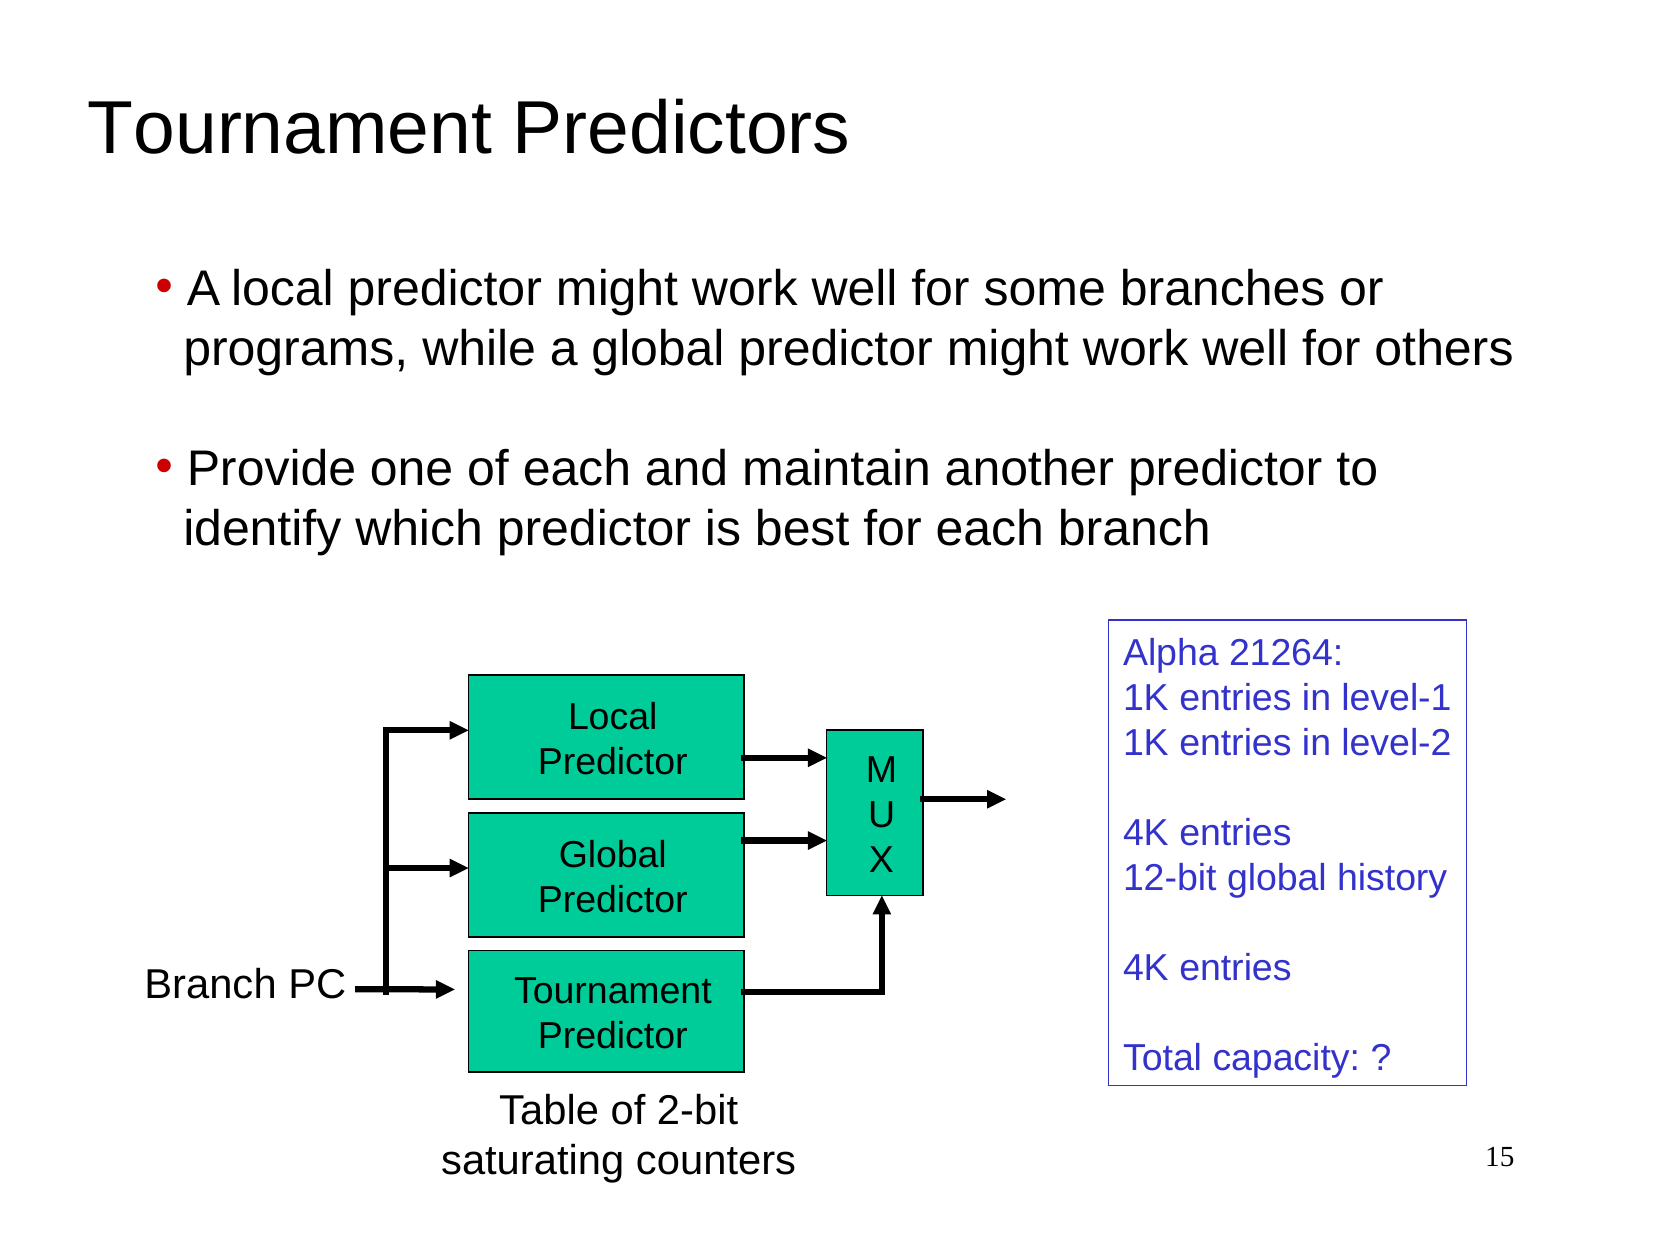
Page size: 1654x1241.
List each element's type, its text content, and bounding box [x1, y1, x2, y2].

text_box Local Predictor [468, 675, 745, 800]
text_box Tournament Predictors [73, 71, 866, 177]
text_box Table of 2-bit saturating counters [411, 1074, 812, 1191]
text_box M U X [826, 730, 924, 896]
text_box Tournament Predictor [468, 950, 745, 1072]
text_box Branch PC [114, 949, 362, 1015]
text_box Global Predictor [468, 812, 745, 937]
text_box <number> [1185, 1129, 1530, 1213]
text_box A local predictor might work well for some branches or programs, while a global predictor might work well for others Provide one of each and maintain another predictor to identify which predictor is best for each branch [140, 247, 1530, 564]
text_box Alpha 21264: 1K entries in level-1 1K entries in level-2 4K entries 12-bit global history 4K entries Total capacity: ? [1108, 619, 1467, 1086]
